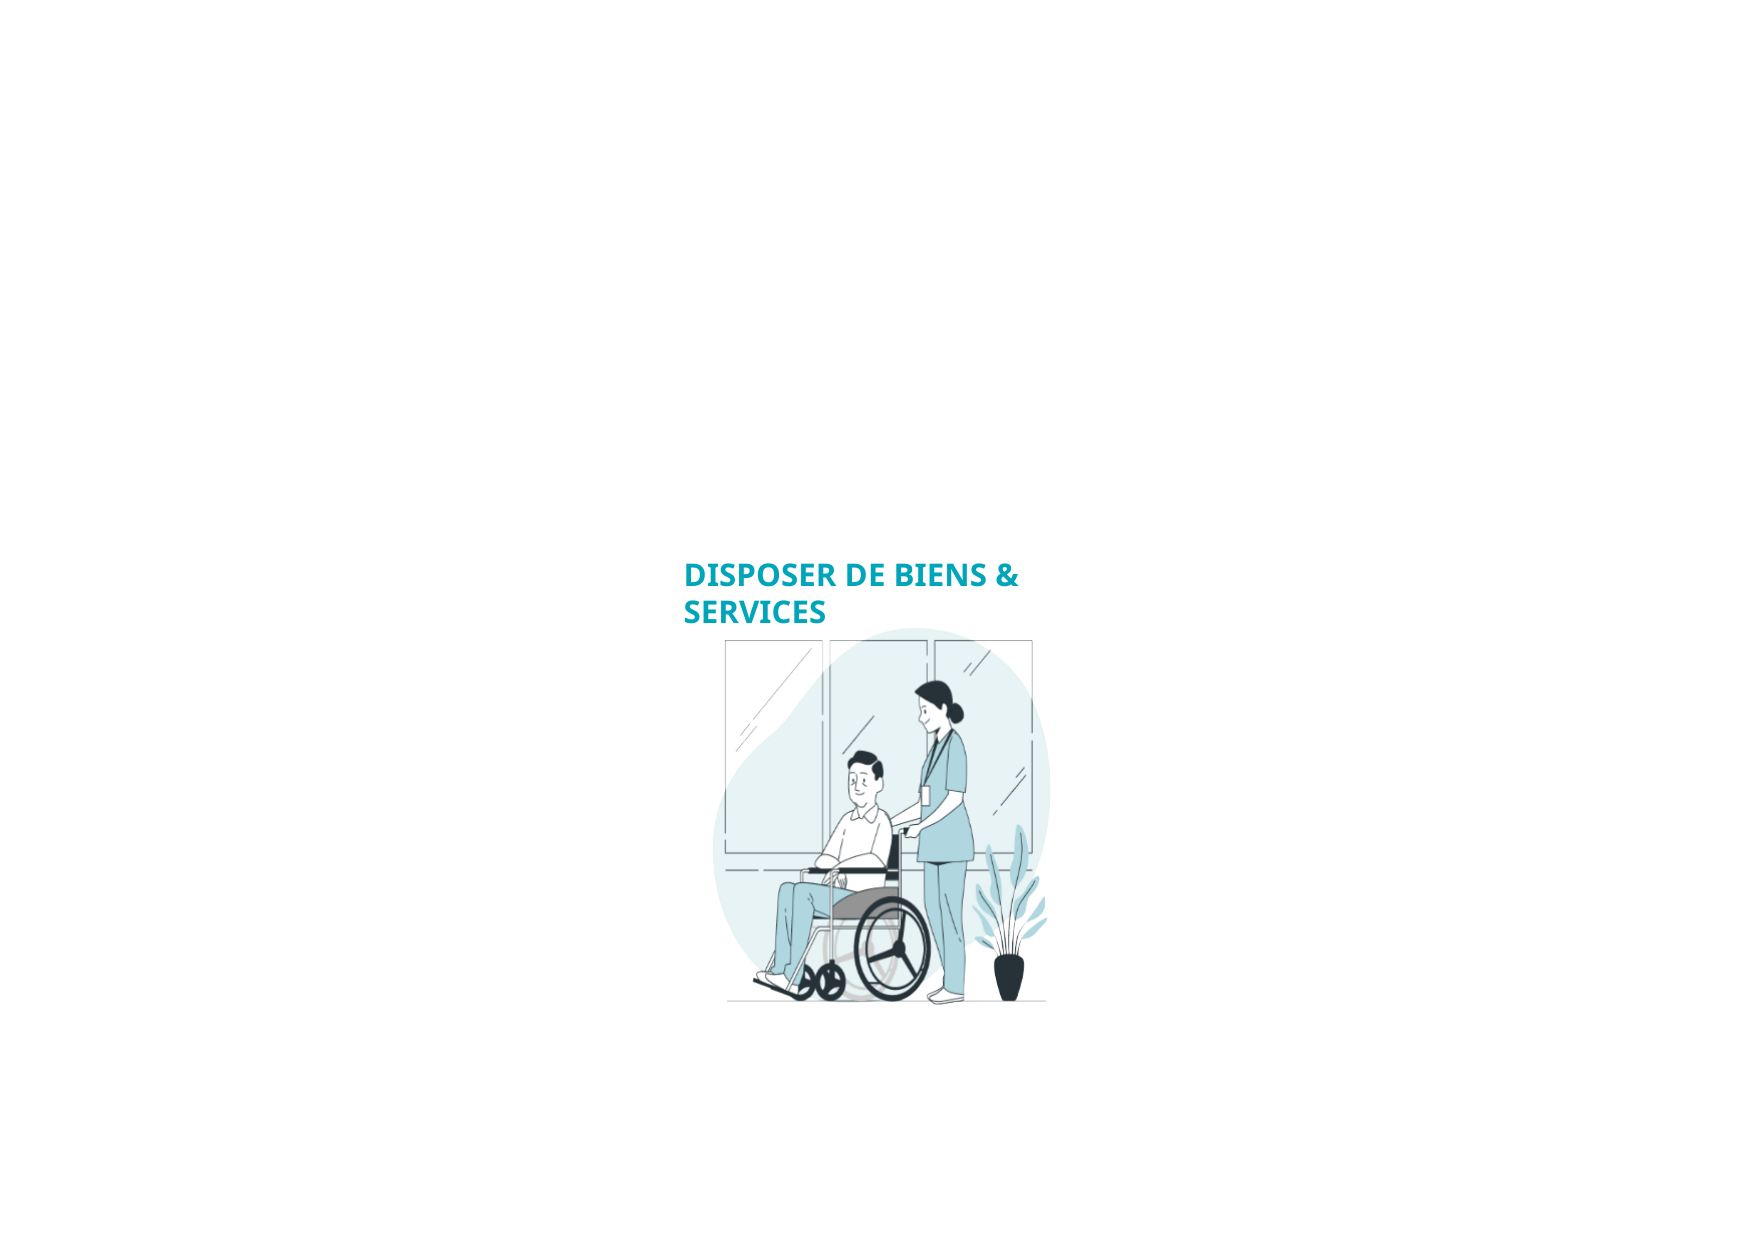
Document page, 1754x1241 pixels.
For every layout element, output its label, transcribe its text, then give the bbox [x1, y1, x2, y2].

picture [702, 599, 1060, 1036]
text_box DISPOSER DE BIENS & SERVICES [669, 548, 1097, 638]
